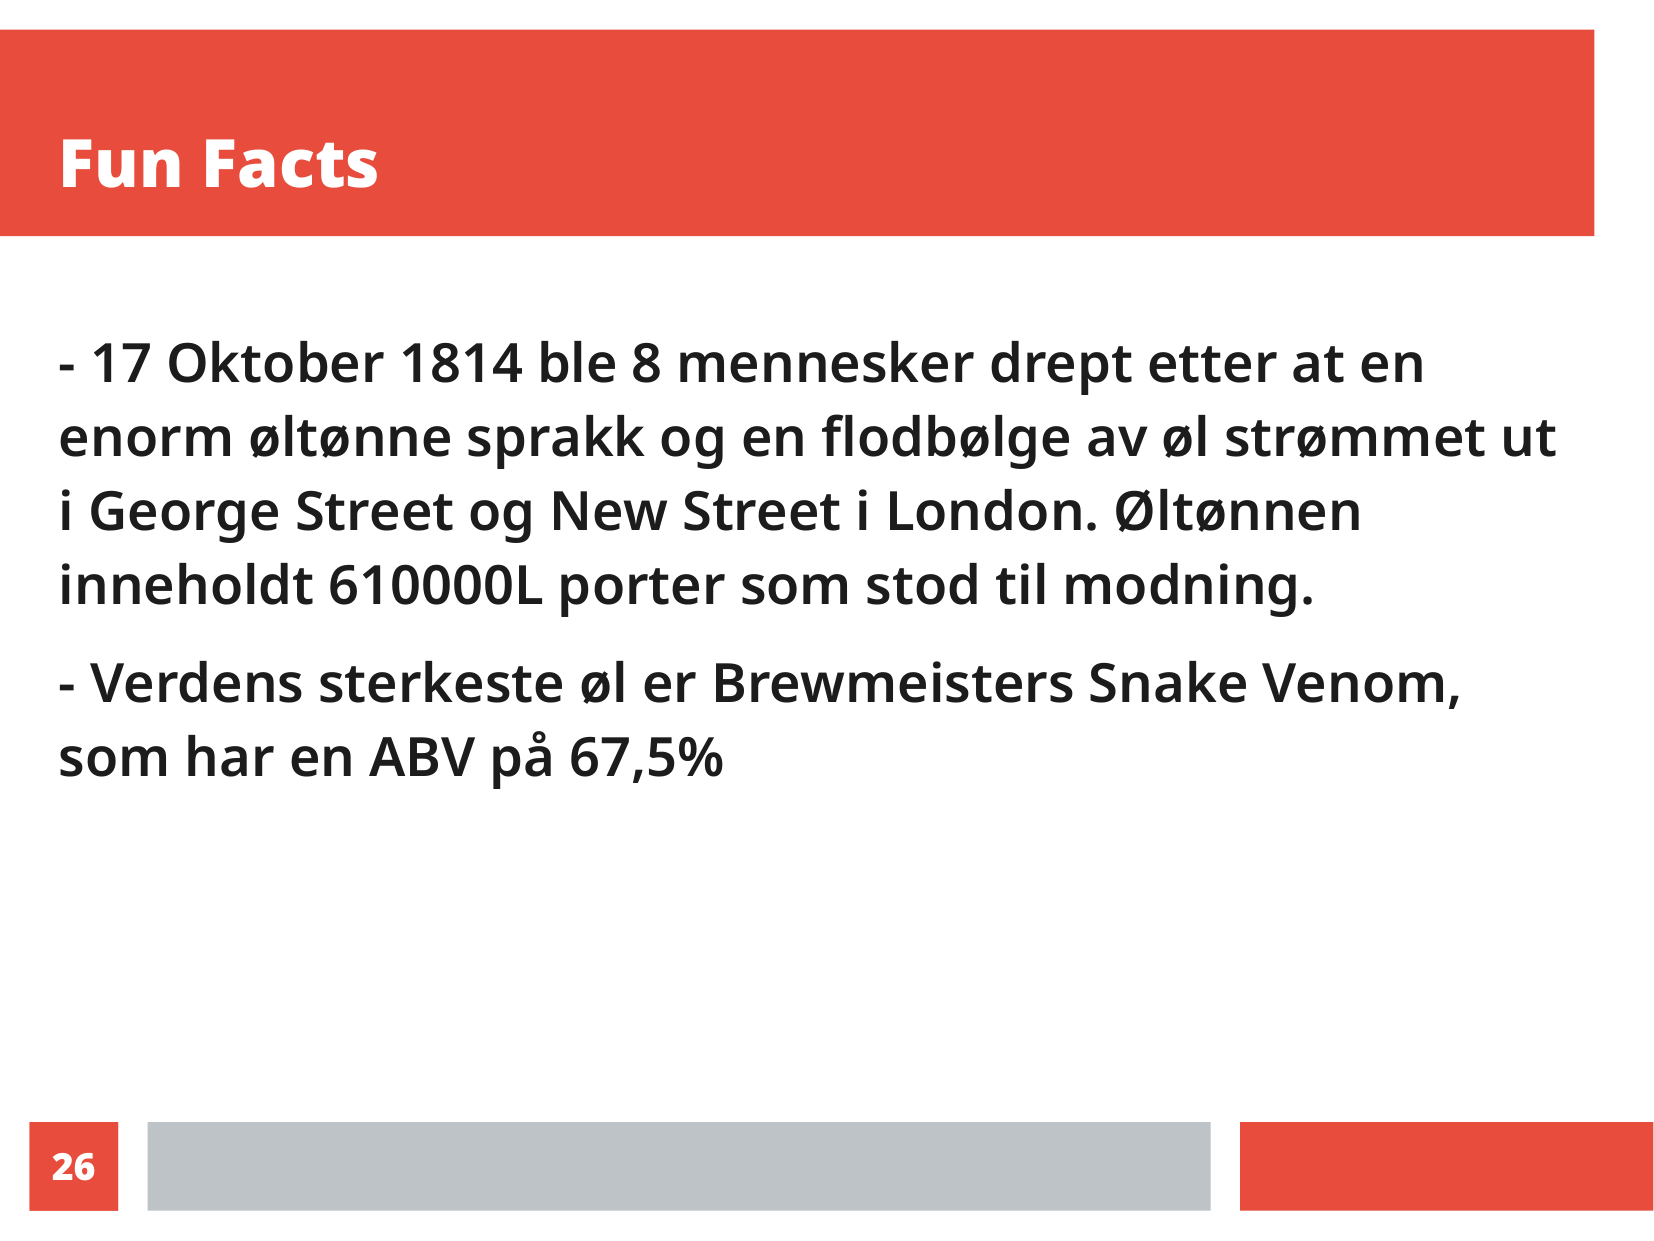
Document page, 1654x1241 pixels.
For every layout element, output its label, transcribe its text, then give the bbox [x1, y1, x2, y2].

title Fun Facts [59, 59, 1595, 207]
list - 17 Oktober 1814 ble 8 mennesker drept etter at en enorm øltønne sprakk og en flodbølge av øl strømmet ut i George Street og New Street i London. Øltønnen inneholdt 610000L porter som stod til modning. - Verdens sterkeste øl er Brewmeisters Snake Venom, som har en ABV på 67,5% [59, 324, 1565, 1093]
